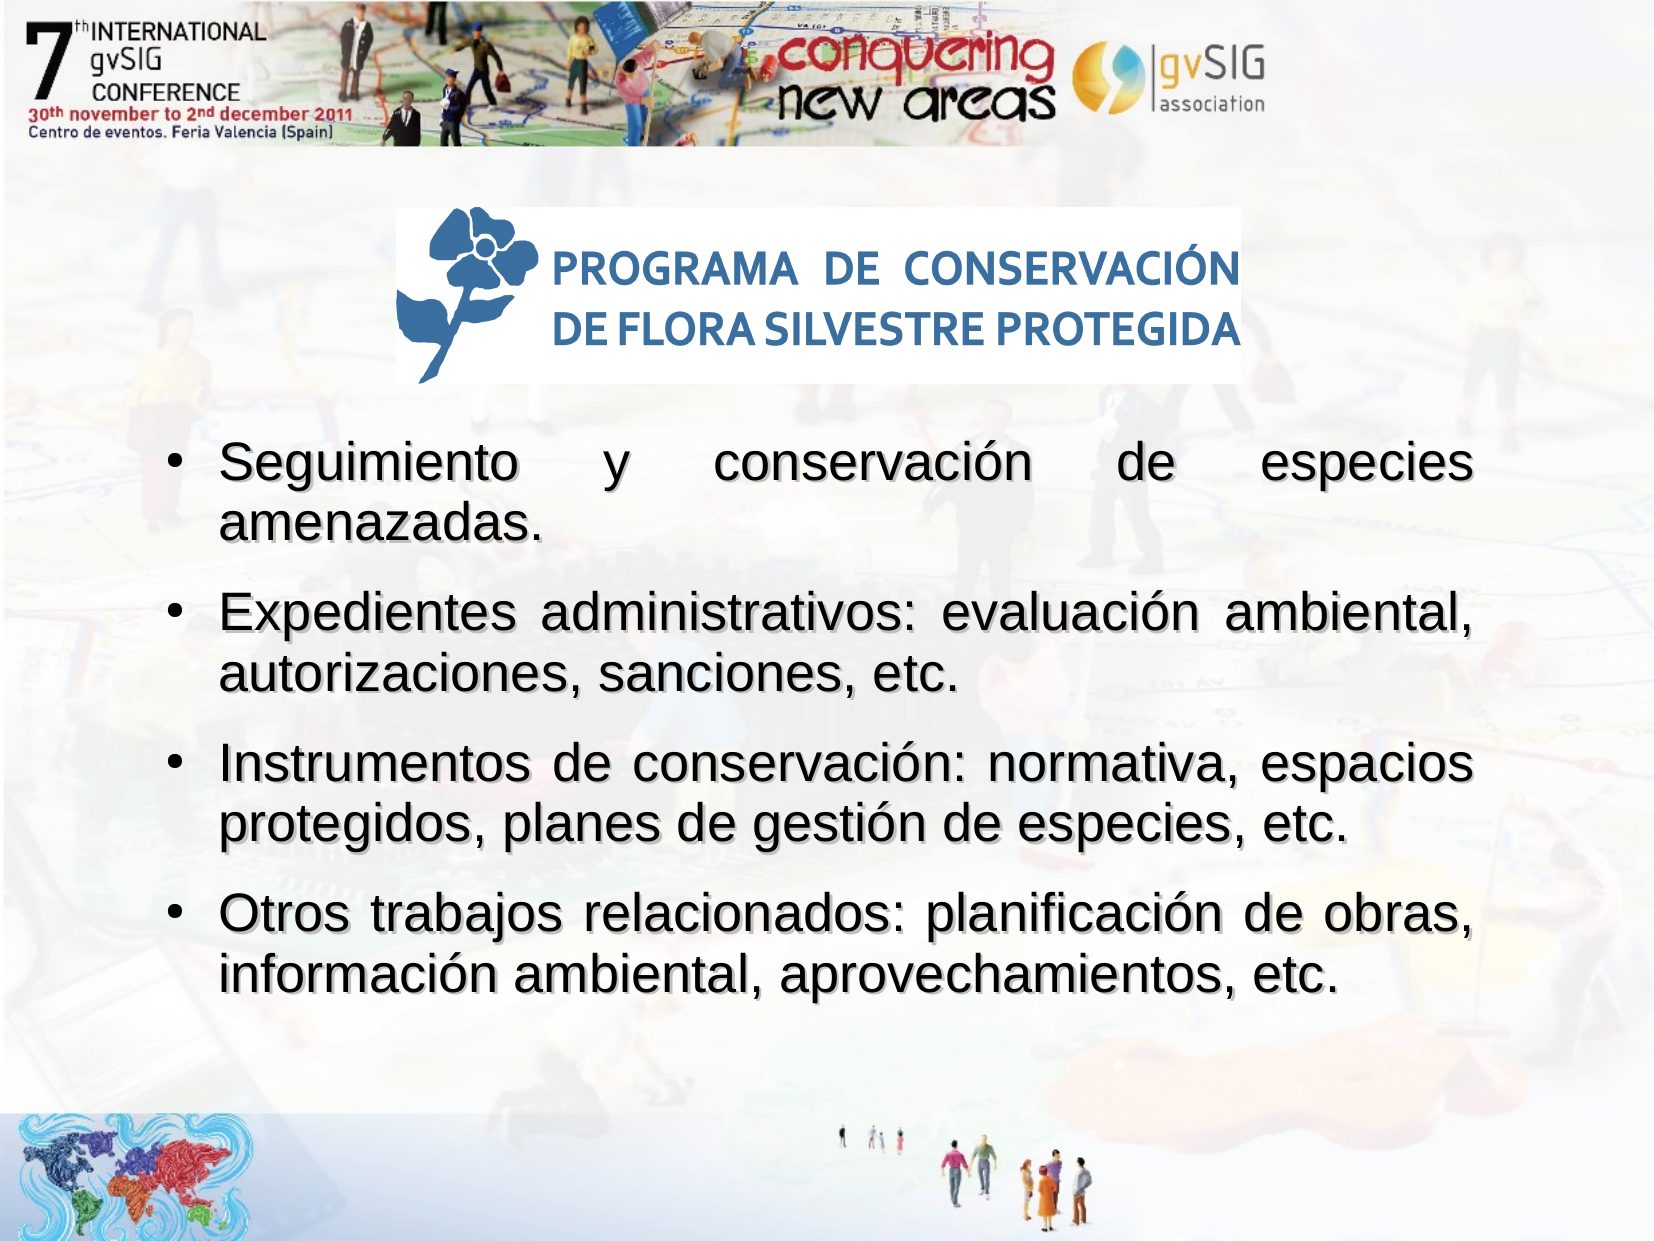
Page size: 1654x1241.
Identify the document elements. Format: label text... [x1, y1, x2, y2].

list Seguimiento y conservación de especies amenazadas. Expedientes administrativos: evaluación ambiental, autorizaciones, sanciones, etc. Instrumentos de conservación: normativa, espacios protegidos, planes de gestión de especies, etc. Otros trabajos relacionados: planificación de obras, información ambiental, aprovechamientos, etc. [147, 431, 1477, 1004]
picture [0, 0, 1654, 1241]
